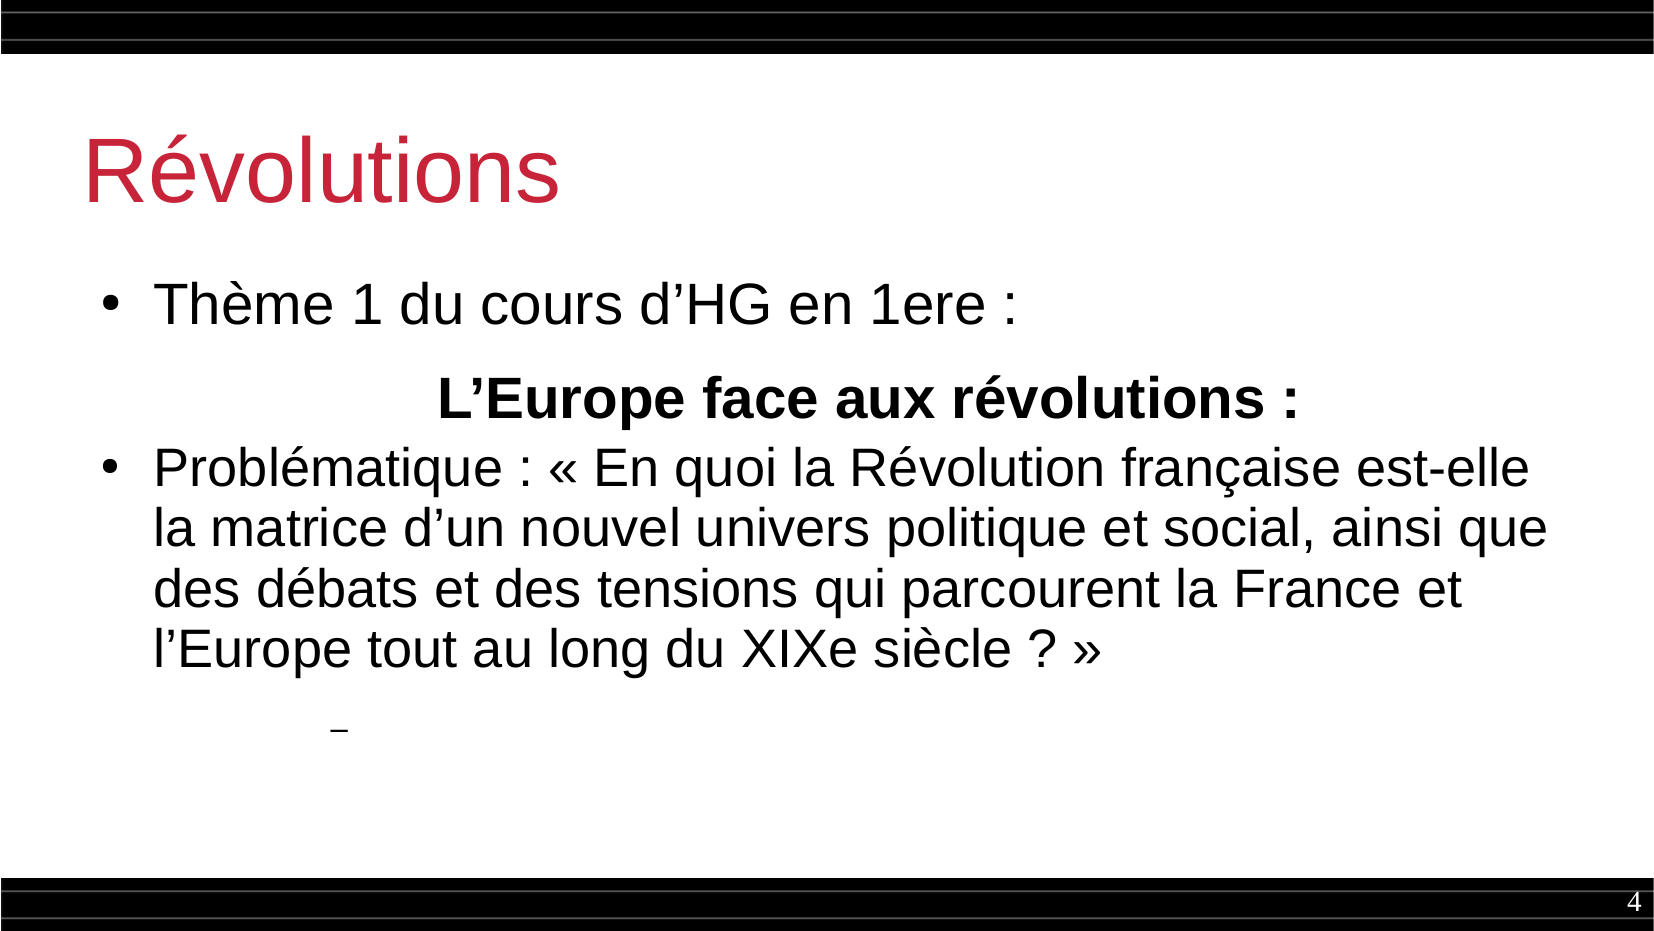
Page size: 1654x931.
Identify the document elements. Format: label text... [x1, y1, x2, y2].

picture [1, 0, 1654, 54]
title Révolutions [82, 92, 1571, 249]
list Thème 1 du cours d’HG en 1ere : L’Europe face aux révolutions : Problématique : « En quoi la Révolution française est-elle la matrice d’un nouvel univers politique et social, ainsi que des débats et des tensions qui parcourent la France et l’Europe tout au long du XIXe siècle ? » [82, 271, 1571, 851]
picture [1, 878, 1654, 931]
